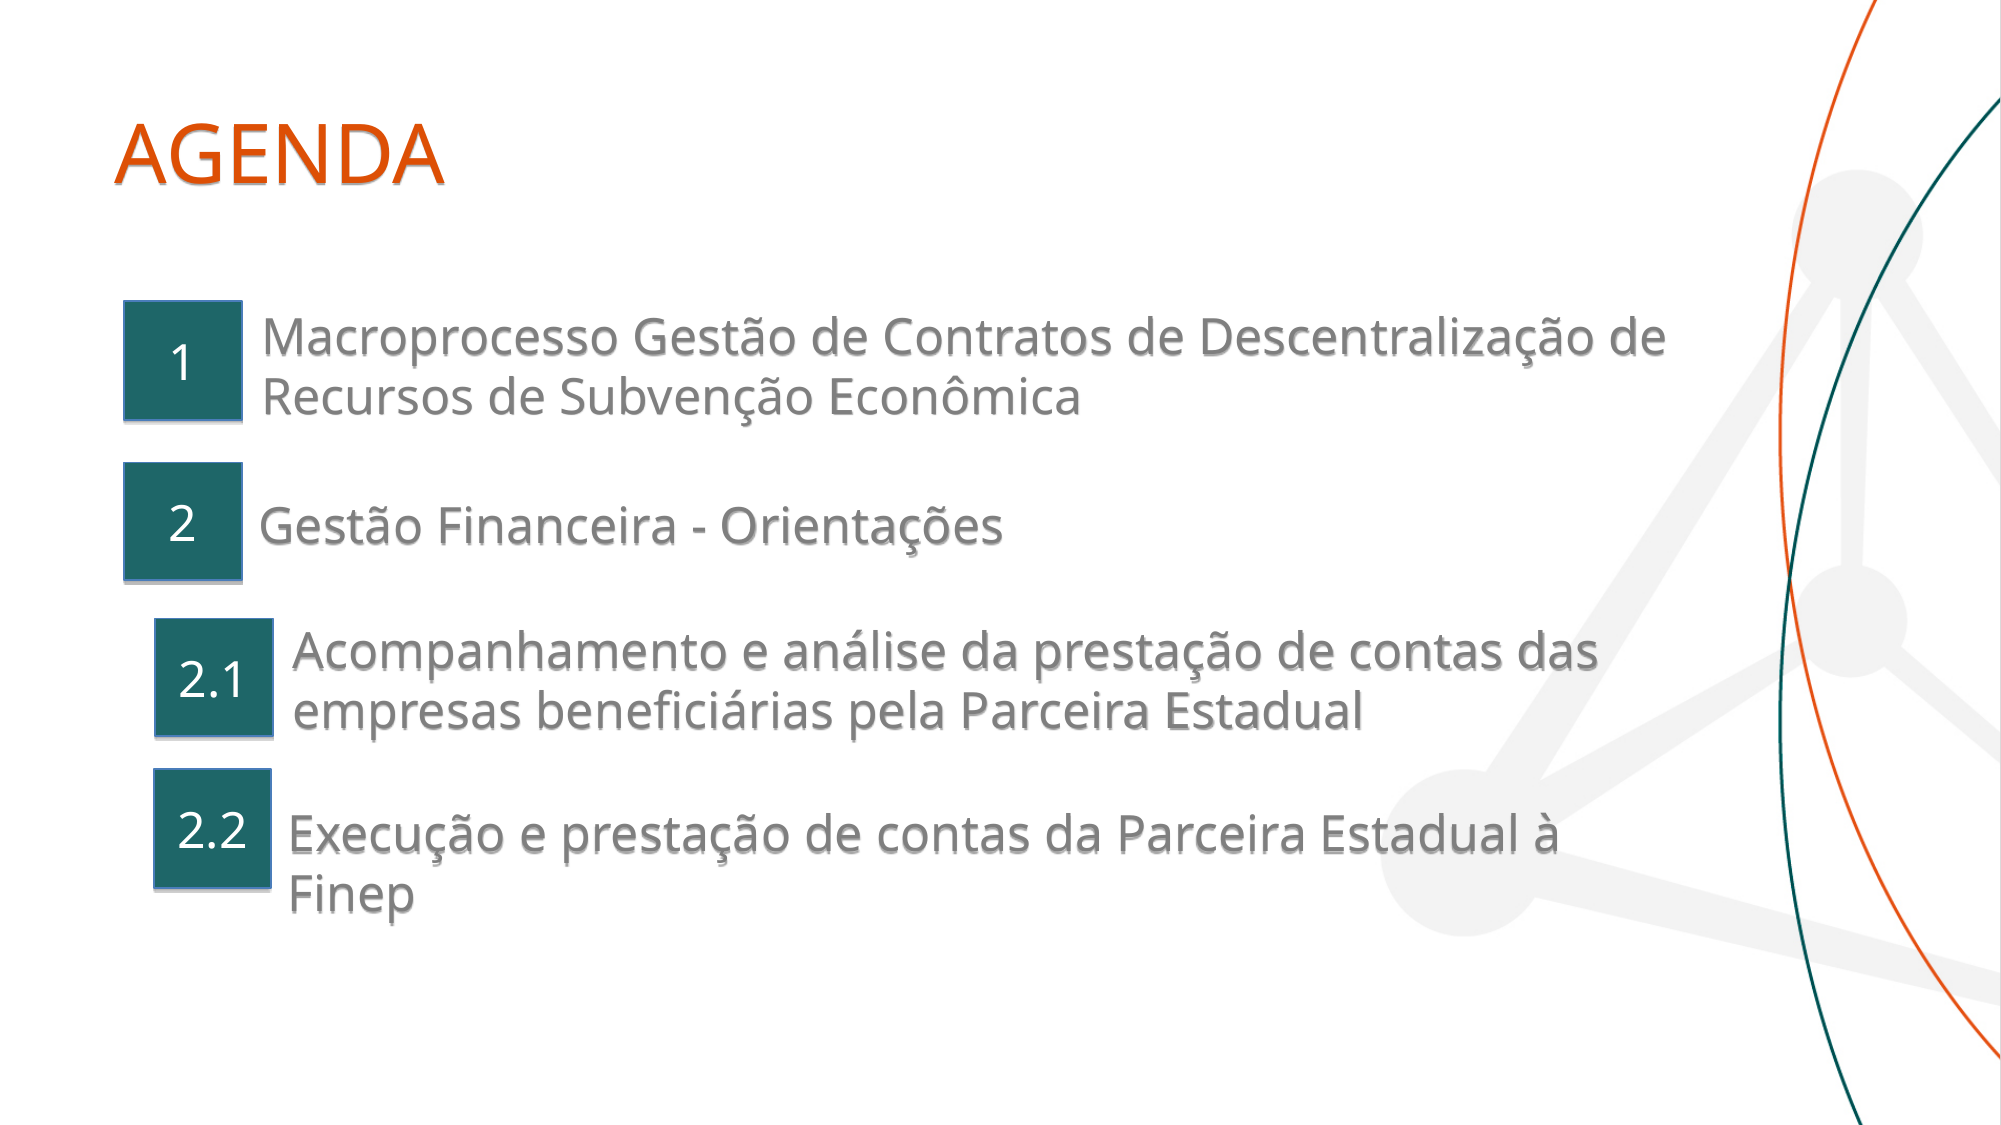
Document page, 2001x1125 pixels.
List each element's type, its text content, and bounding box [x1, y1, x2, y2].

text_box Macroprocesso Gestão de Contratos de Descentralização de Recursos de Subvenção Econômica [246, 296, 1748, 433]
text_box 2.1 [155, 618, 273, 736]
text_box Gestão Financeira - Orientações [243, 485, 1723, 562]
text_box AGENDA [99, 88, 1900, 217]
text_box 2.2 [154, 769, 271, 888]
text_box 2 [124, 462, 242, 580]
text_box 1 [124, 301, 242, 420]
text_box Acompanhamento e análise da prestação de contas das empresas beneficiárias pela Parceira Estadual [277, 610, 1800, 747]
text_box Execução e prestação de contas da Parceira Estadual à Finep [272, 793, 1708, 870]
